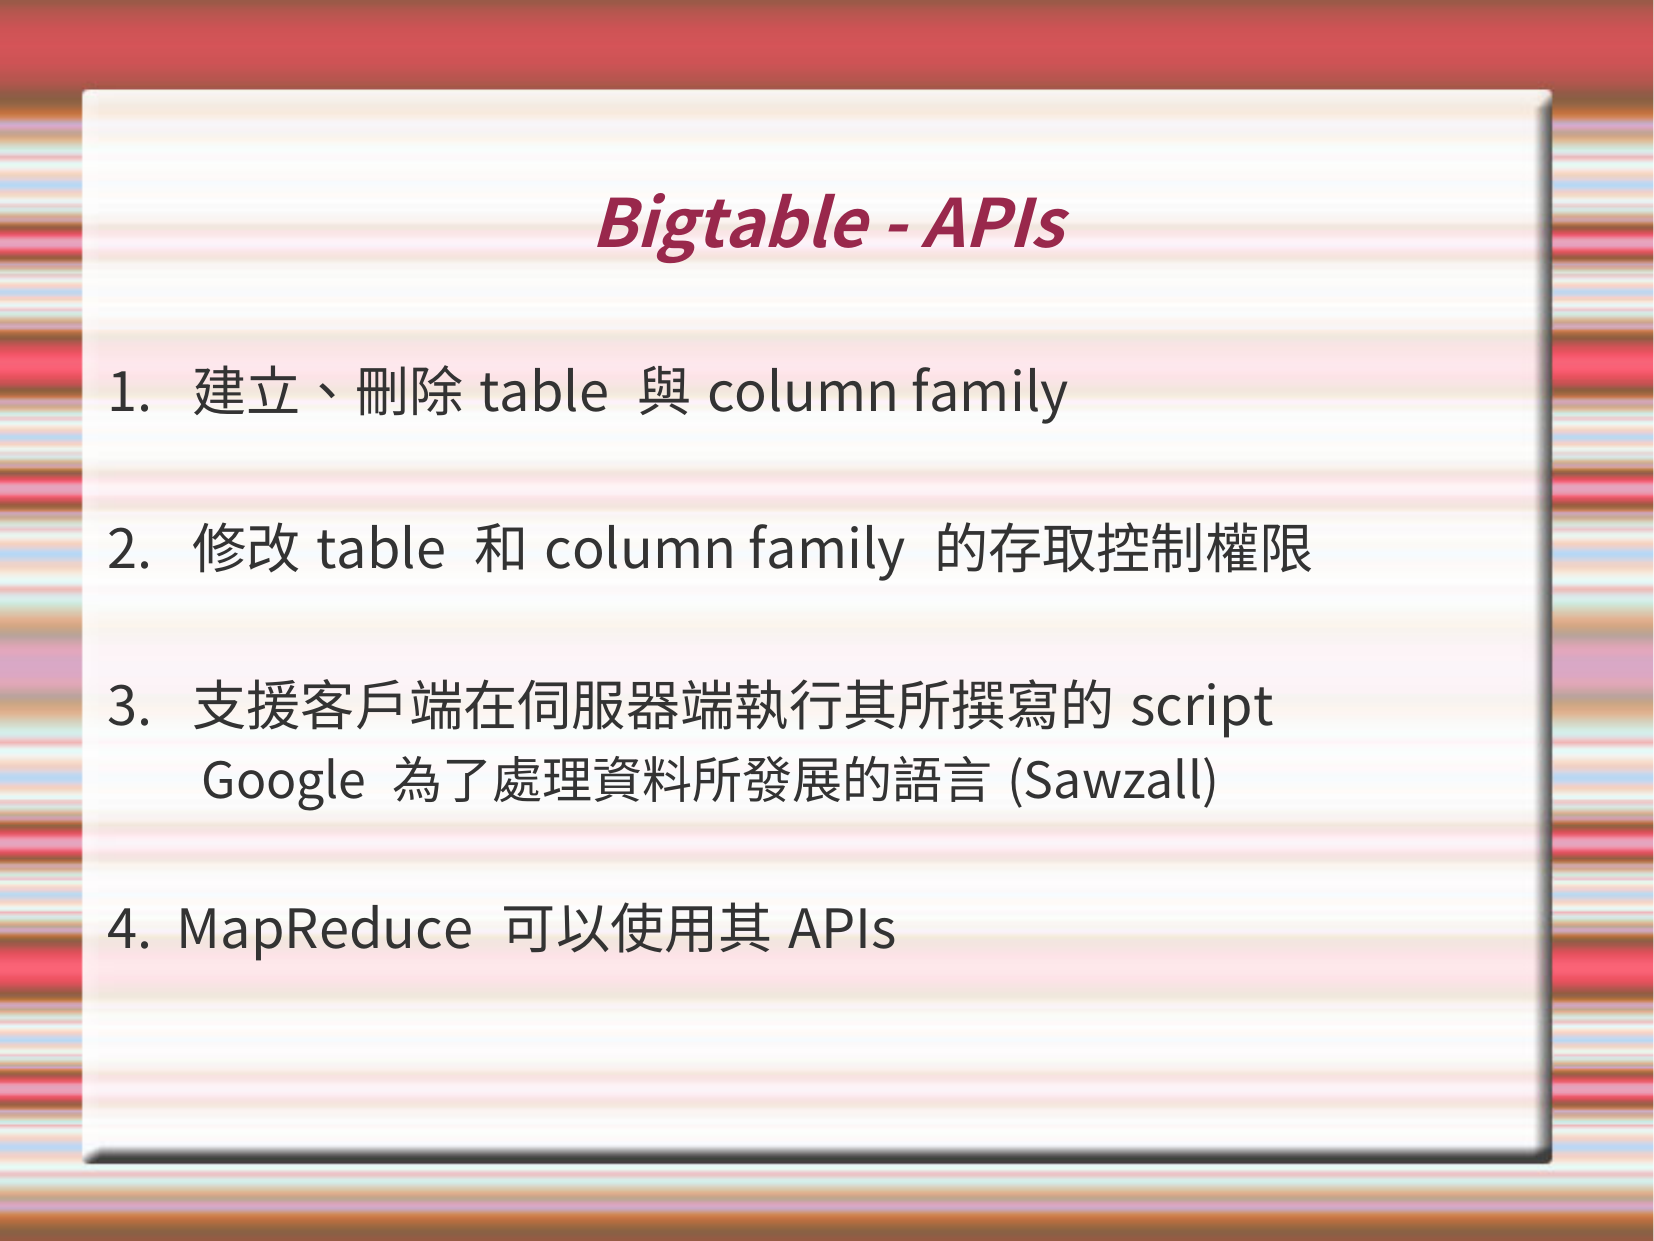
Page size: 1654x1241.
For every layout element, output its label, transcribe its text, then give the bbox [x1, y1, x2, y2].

picture [0, 0, 1654, 1241]
list 1. 建立、刪除table 與column family 2. 修改table 和column family 的存取控制權限 3. 支援客戶端在伺服器端執行其所撰寫的script Google 為了處理資料所發展的語言(Sawzall) 4. MapReduce 可以使用其APIs [95, 348, 1477, 1063]
title Bigtable - APIs [121, 114, 1534, 322]
